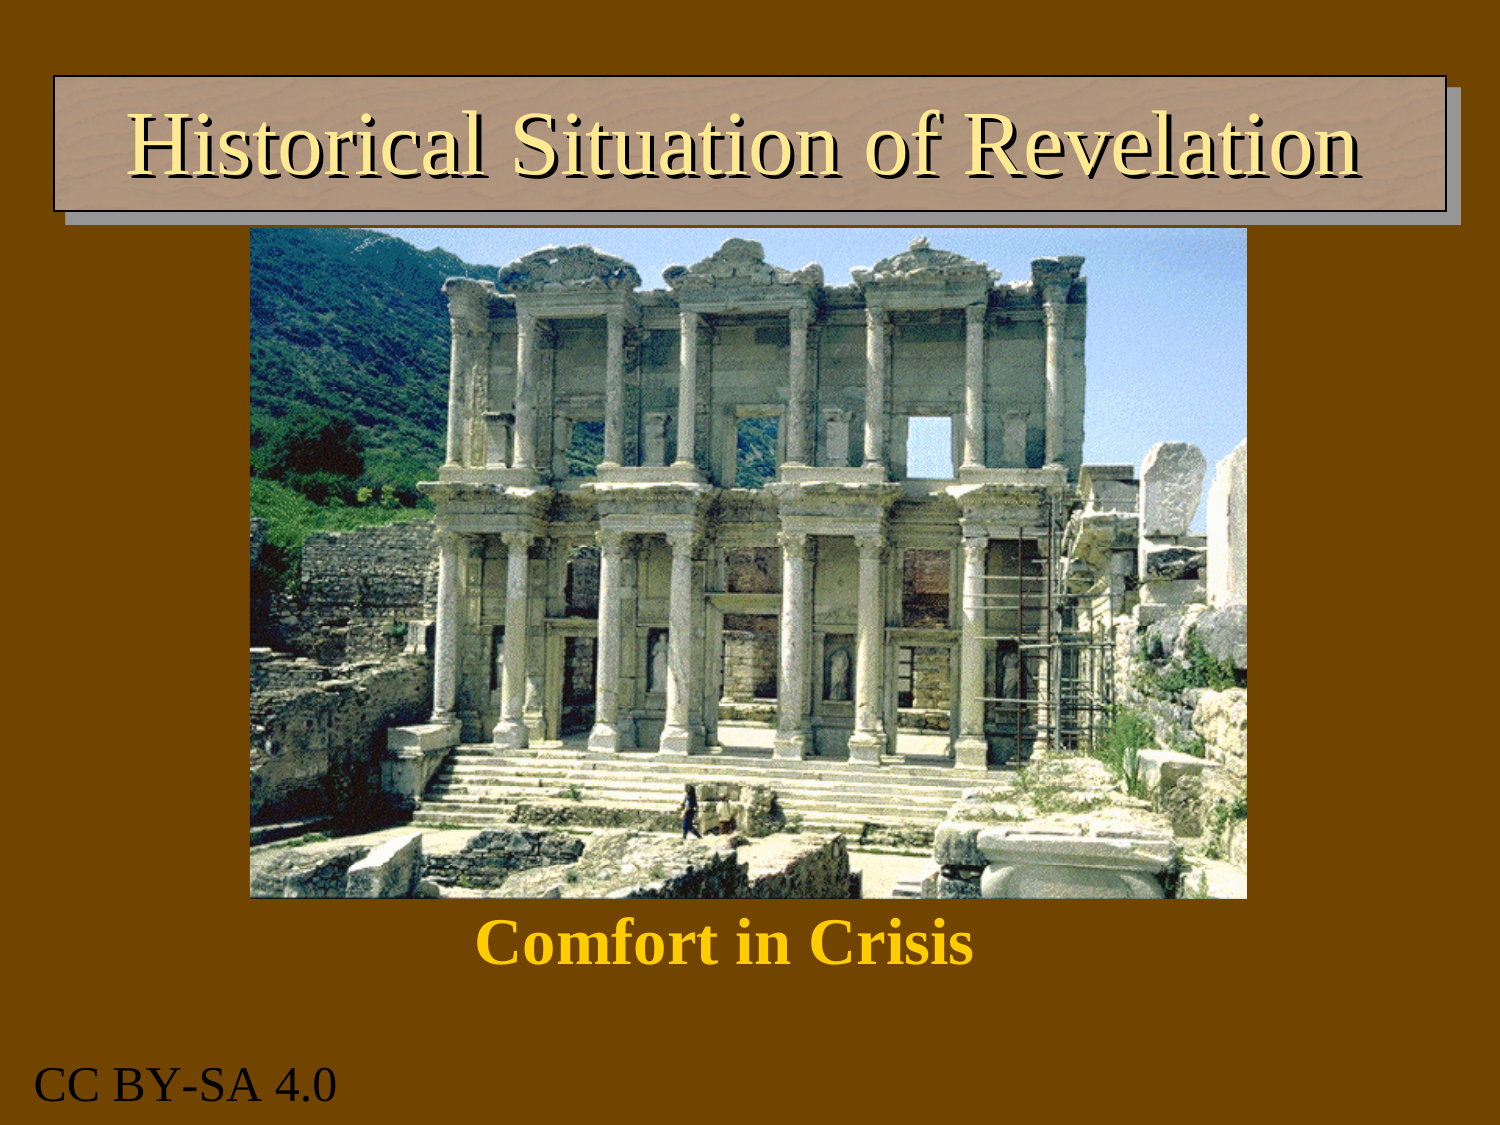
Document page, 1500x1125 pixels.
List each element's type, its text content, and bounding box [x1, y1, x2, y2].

picture [249, 228, 1249, 837]
title Historical Situation of Revelation [12, 85, 1475, 203]
picture [55, 203, 1445, 210]
text_box CC BY-SA 4.0 [18, 1050, 394, 1121]
text_box Comfort in Crisis [87, 837, 1363, 1125]
picture [55, 77, 1445, 85]
